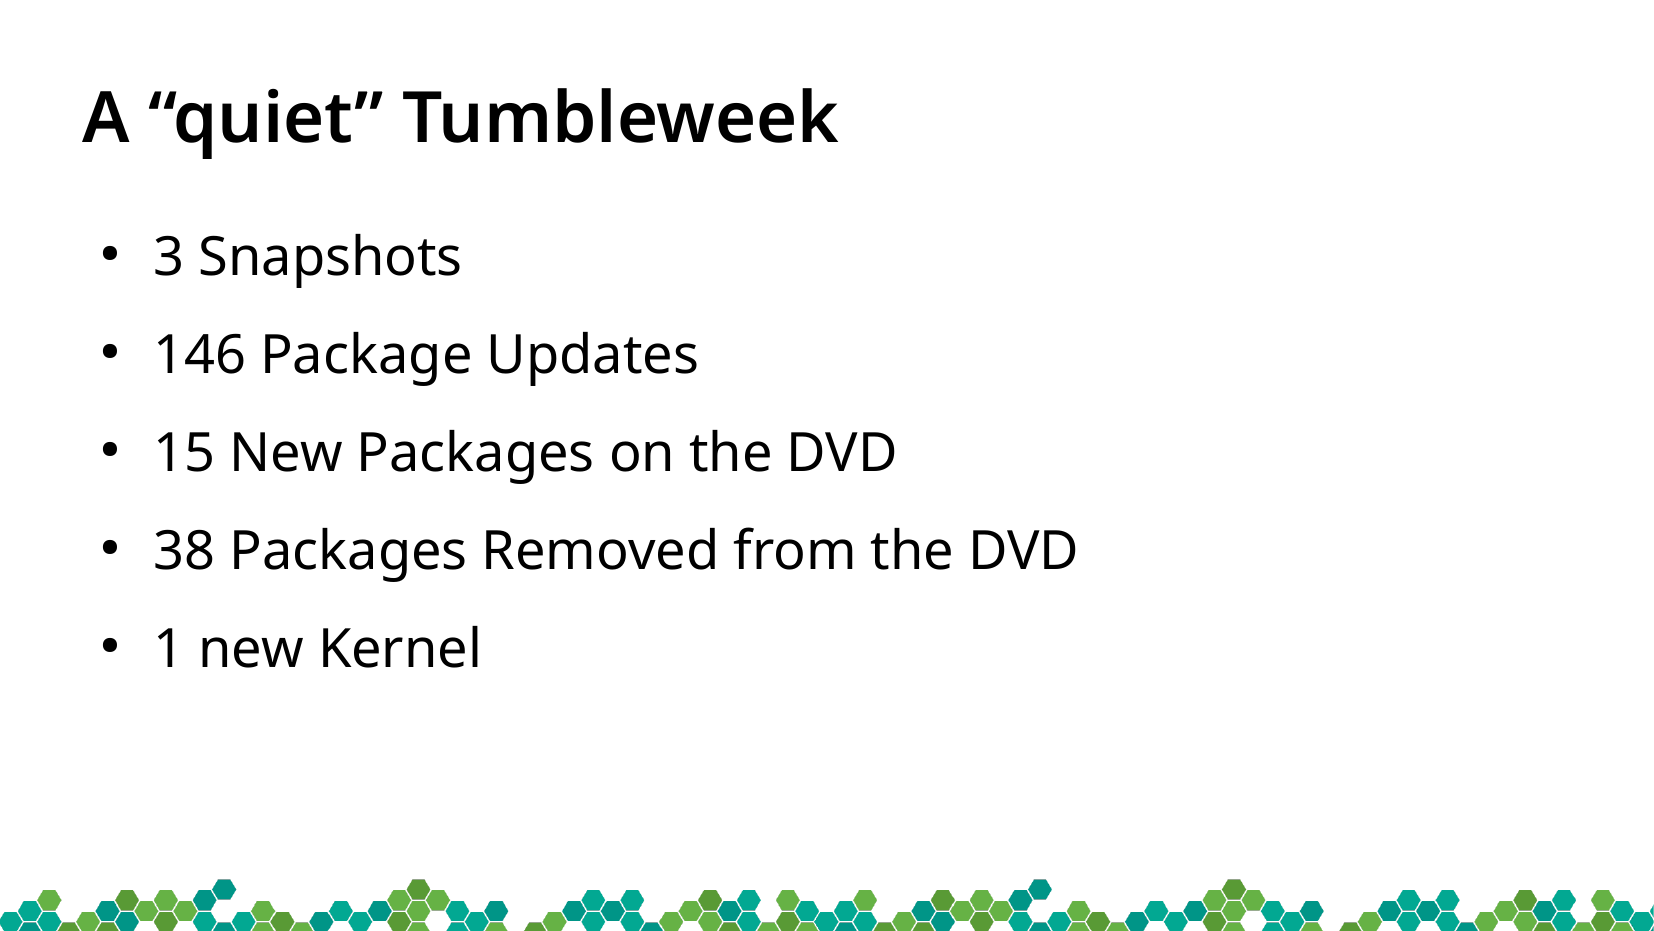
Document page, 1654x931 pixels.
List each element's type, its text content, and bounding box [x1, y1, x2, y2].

list 3 Snapshots 146 Package Updates 15 New Packages on the DVD 38 Packages Removed from the DVD 1 new Kernel [82, 217, 1571, 847]
picture [0, 871, 1654, 931]
title A “quiet” Tumbleweek [82, 37, 1571, 193]
